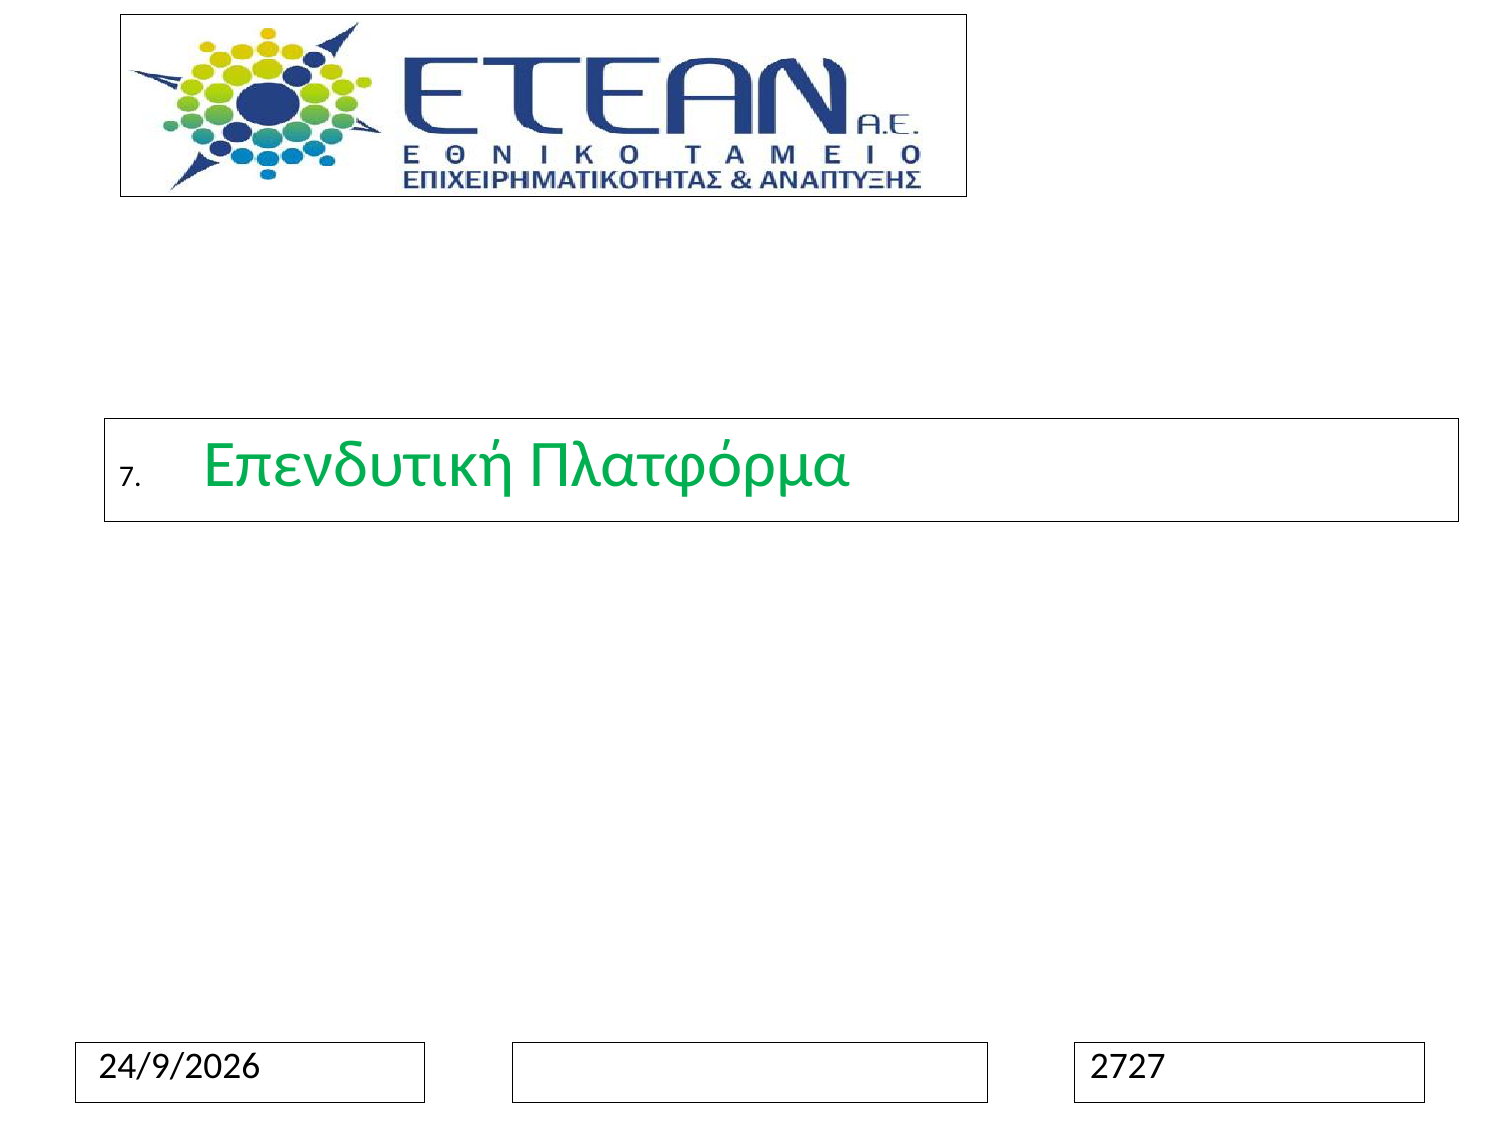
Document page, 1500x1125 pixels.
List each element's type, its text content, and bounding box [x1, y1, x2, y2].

picture [121, 15, 966, 196]
text_box Επενδυτική Πλατφόρμα [104, 418, 1459, 522]
slide_number 11 [1074, 1042, 1425, 1103]
